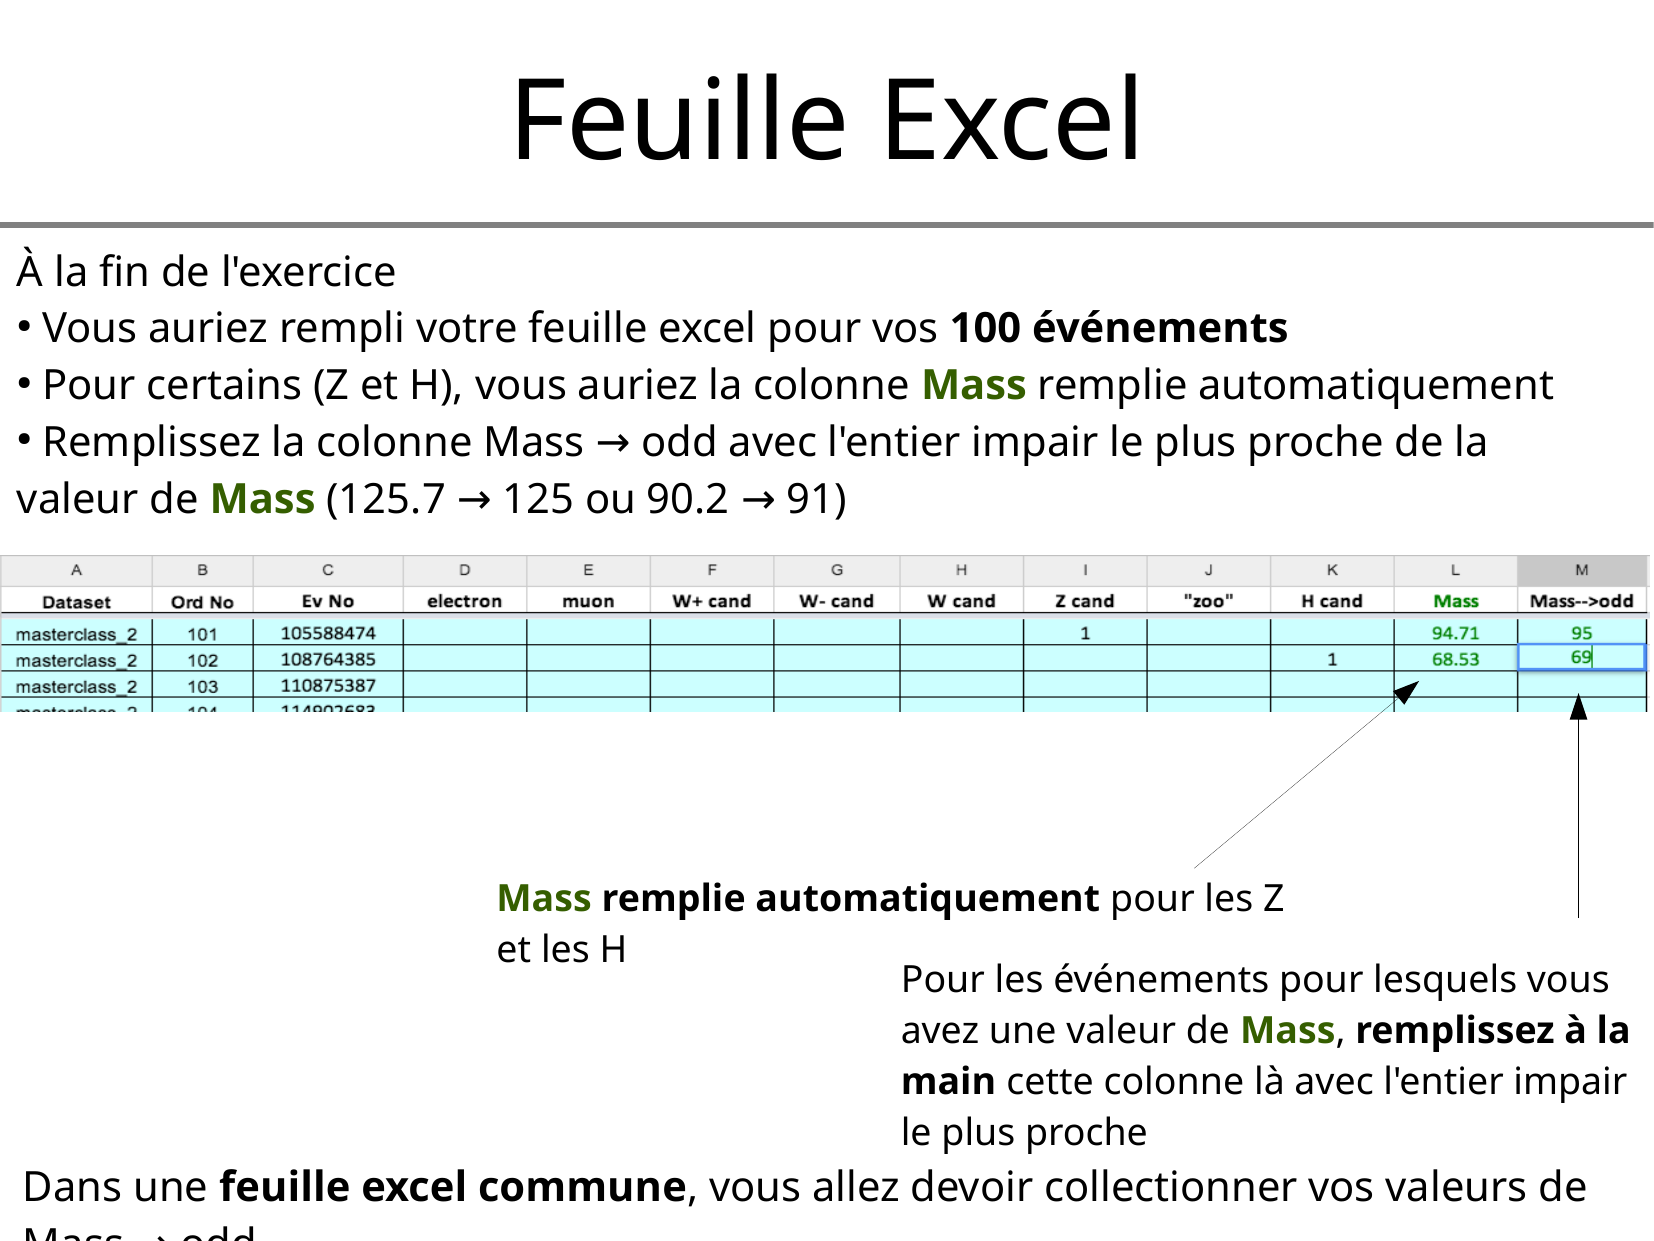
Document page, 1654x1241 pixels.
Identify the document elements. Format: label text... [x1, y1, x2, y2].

picture [0, 555, 1650, 712]
text_box Feuille Excel [0, 31, 1654, 176]
text_box Mass remplie automatiquement pour les Z et les H [481, 864, 1345, 923]
text_box À la fin de l'exercice Vous auriez rempli votre feuille excel pour vos 100 événements Pour certains (Z et H), vous auriez la colonne Mass remplie automatiquement Remplissez la colonne Mass → odd avec l'entier impair le plus proche de la valeur de Mass (125.7 → 125 ou 90.2 → 91) [2, 233, 1636, 491]
text_box Dans une feuille excel commune, vous allez devoir collectionner vos valeurs de Mass → odd [8, 1149, 1642, 1213]
text_box Pour les événements pour lesquels vous avez une valeur de Mass, remplissez à la main cette colonne là avec l'entier impair le plus proche [886, 945, 1654, 1090]
